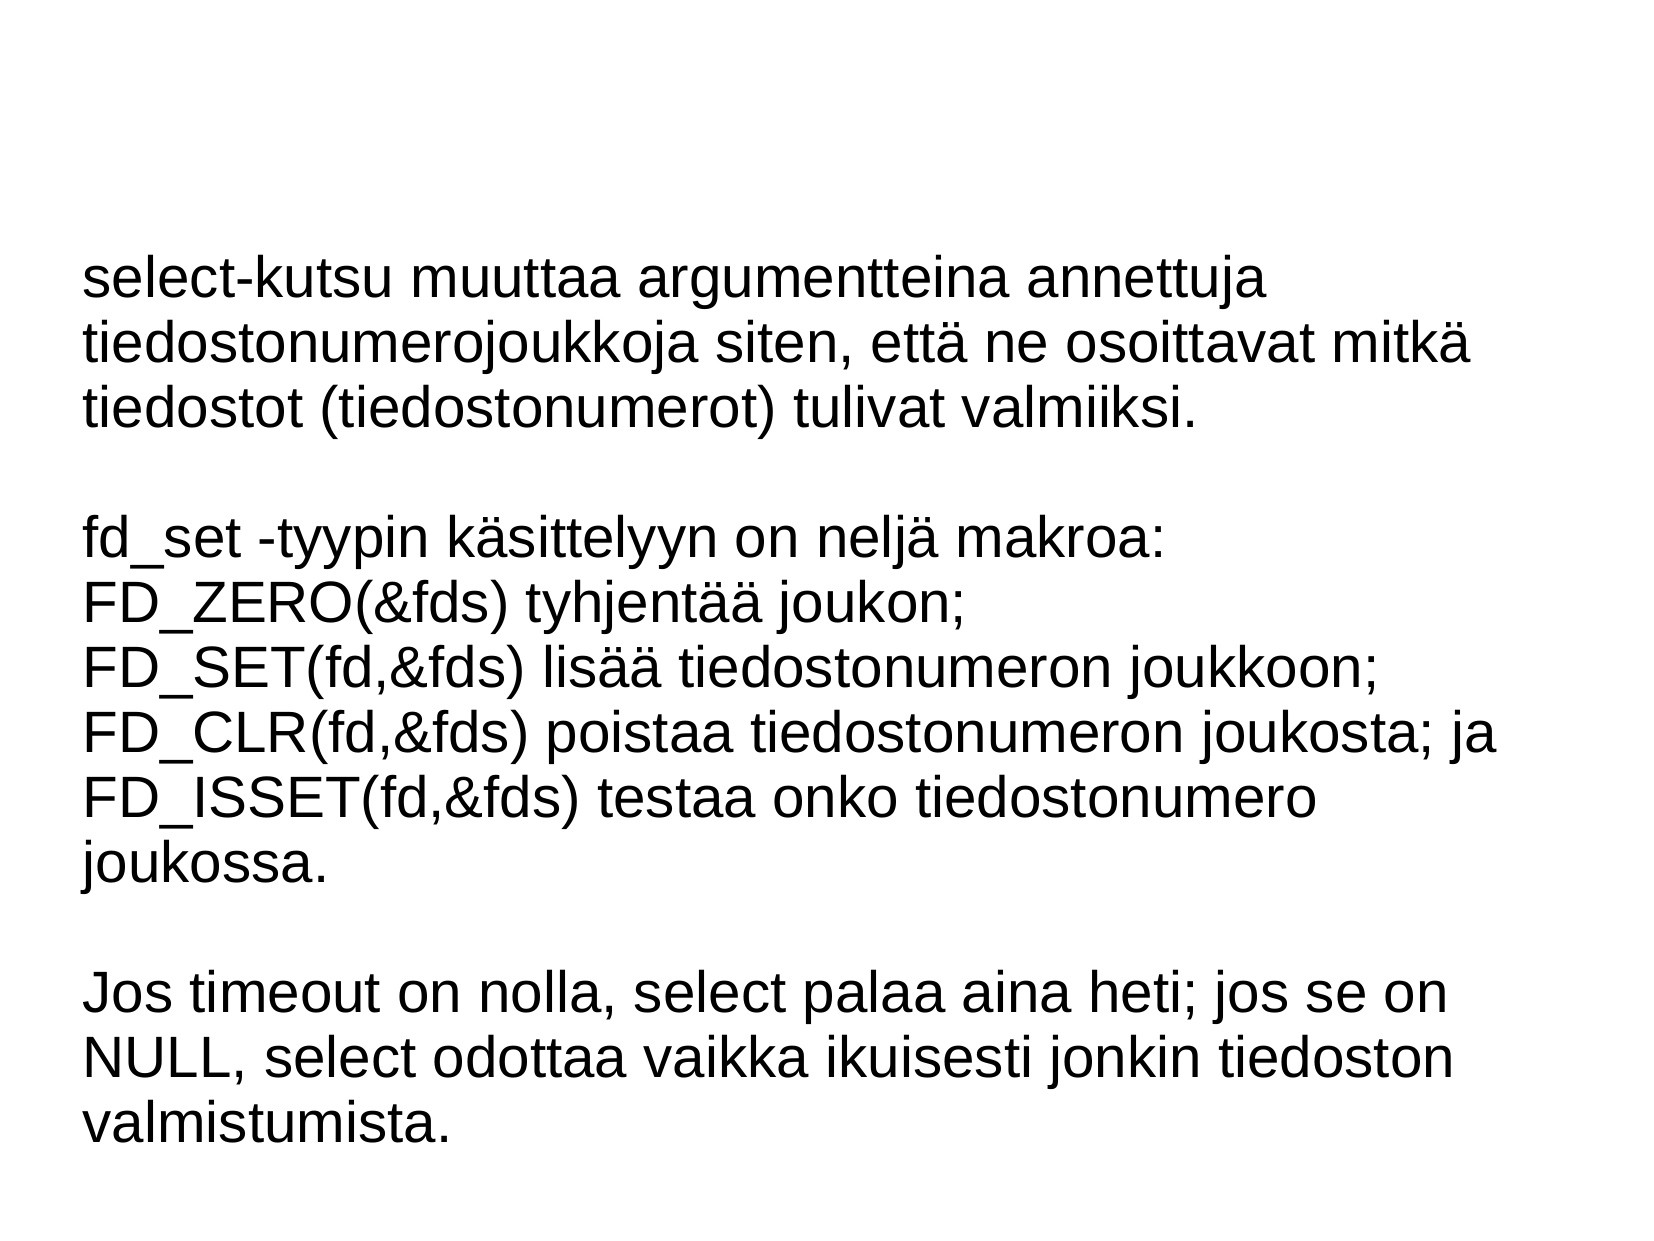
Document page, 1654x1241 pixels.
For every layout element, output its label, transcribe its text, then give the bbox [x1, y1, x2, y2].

text_box select-kutsu muuttaa argumentteina annettuja tiedostonumerojoukkoja siten, että ne osoittavat mitkä tiedostot (tiedostonumerot) tulivat valmiiksi. fd_set -tyypin käsittelyyn on neljä makroa: FD_ZERO(&fds) tyhjentää joukon; FD_SET(fd,&fds) lisää tiedostonumeron joukkoon; FD_CLR(fd,&fds) poistaa tiedostonumeron joukosta; ja FD_ISSET(fd,&fds) testaa onko tiedostonumero joukossa. Jos timeout on nolla, select palaa aina heti; jos se on NULL, select odottaa vaikka ikuisesti jonkin tiedoston valmistumista. [82, 244, 1571, 1155]
